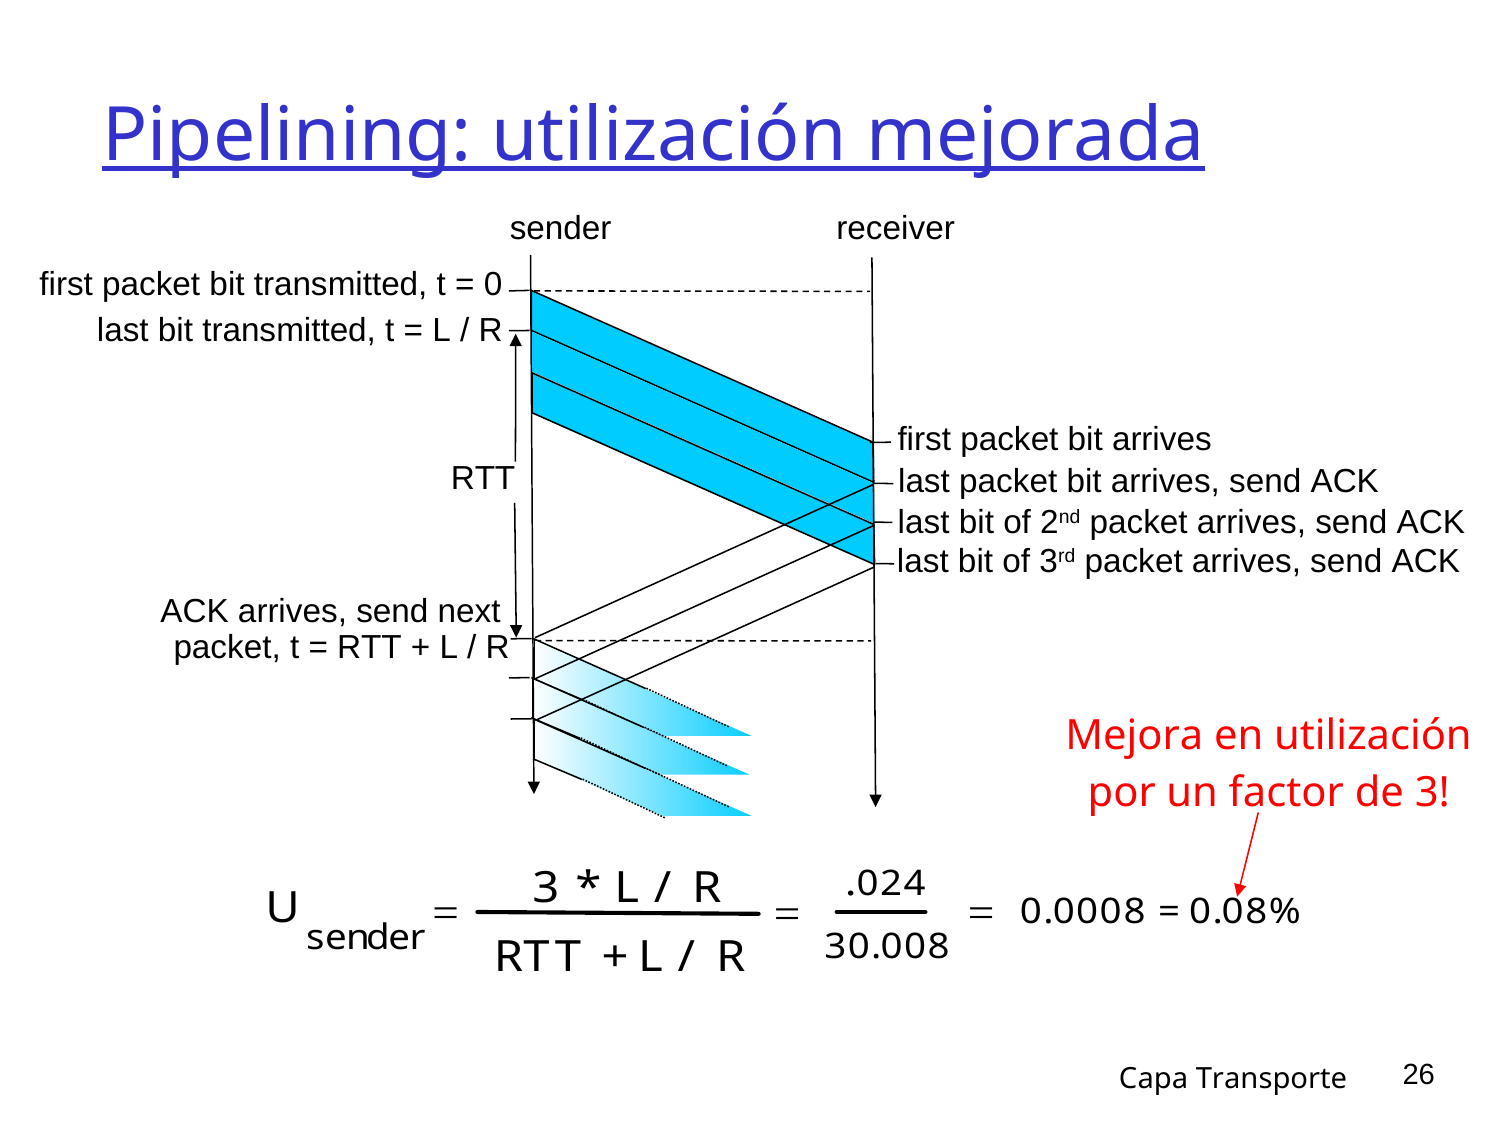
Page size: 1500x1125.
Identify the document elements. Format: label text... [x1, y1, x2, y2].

text_box RTT [533, 451, 540, 508]
text_box [535, 721, 752, 816]
text_box [539, 661, 622, 698]
text_box receiver [787, 201, 970, 260]
text_box Mejora en utilización por un factor de 3! [1050, 697, 1487, 827]
text_box [532, 290, 872, 524]
text_box first packet bit arrives [882, 413, 1317, 472]
text_box last bit of 3rd packet arrives, send ACK [882, 534, 1500, 598]
text_box [786, 487, 872, 544]
text_box ACK arrives, send next packet, t = RTT + L / R [92, 584, 526, 690]
text_box last bit of 2nd packet arrives, send ACK [882, 496, 1500, 534]
text_box [534, 641, 575, 677]
text_box sender [455, 201, 627, 260]
text_box [541, 681, 752, 775]
text_box [534, 681, 577, 718]
text_box first packet bit transmitted, t = 0 [11, 257, 519, 316]
chart [233, 842, 1319, 996]
text_box RTT [381, 451, 531, 508]
title Pipelining: utilización mejorada [87, 33, 1363, 229]
text_box [832, 528, 873, 564]
text_box last packet bit arrives, send ACK [883, 454, 1471, 496]
text_box last bit transmitted, t = L / R [68, 303, 519, 363]
